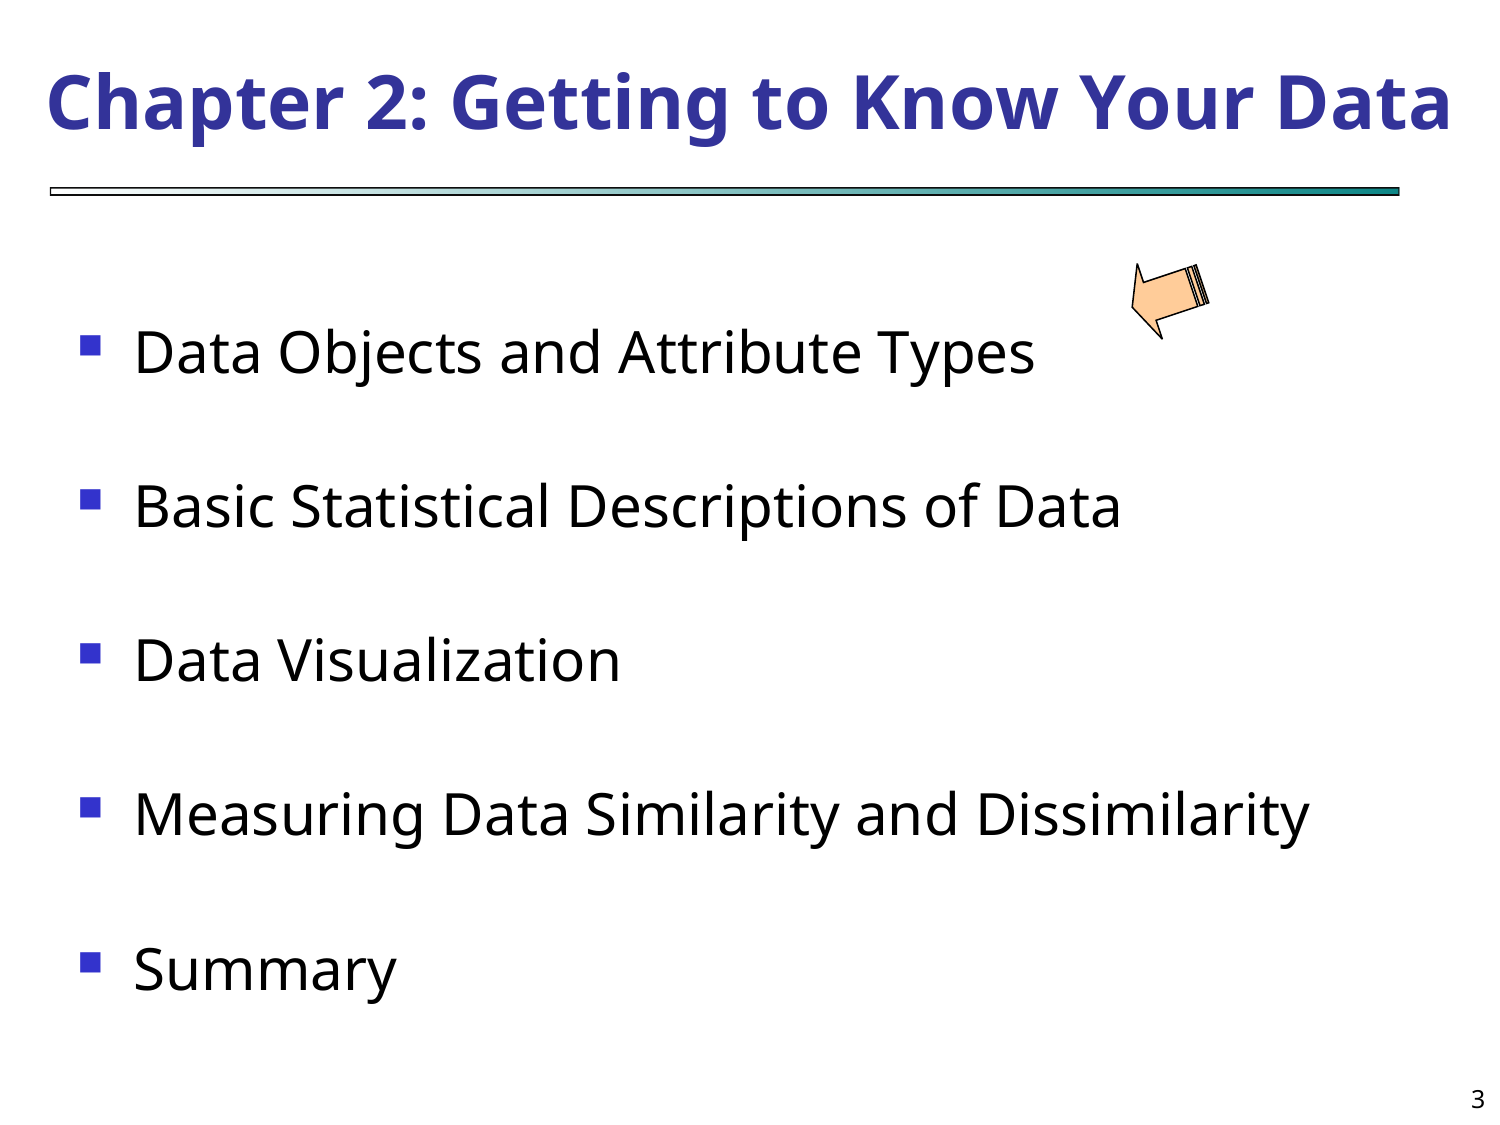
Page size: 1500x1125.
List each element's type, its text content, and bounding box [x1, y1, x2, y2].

list Data Objects and Attribute Types Basic Statistical Descriptions of Data Data Visualization Measuring Data Similarity and Dissimilarity Summary [62, 237, 1438, 1026]
text_box [1193, 264, 1209, 304]
title Chapter 2: Getting to Know Your Data [24, 2, 1476, 198]
text_box [1132, 263, 1205, 340]
text_box <number> [1187, 1062, 1500, 1125]
